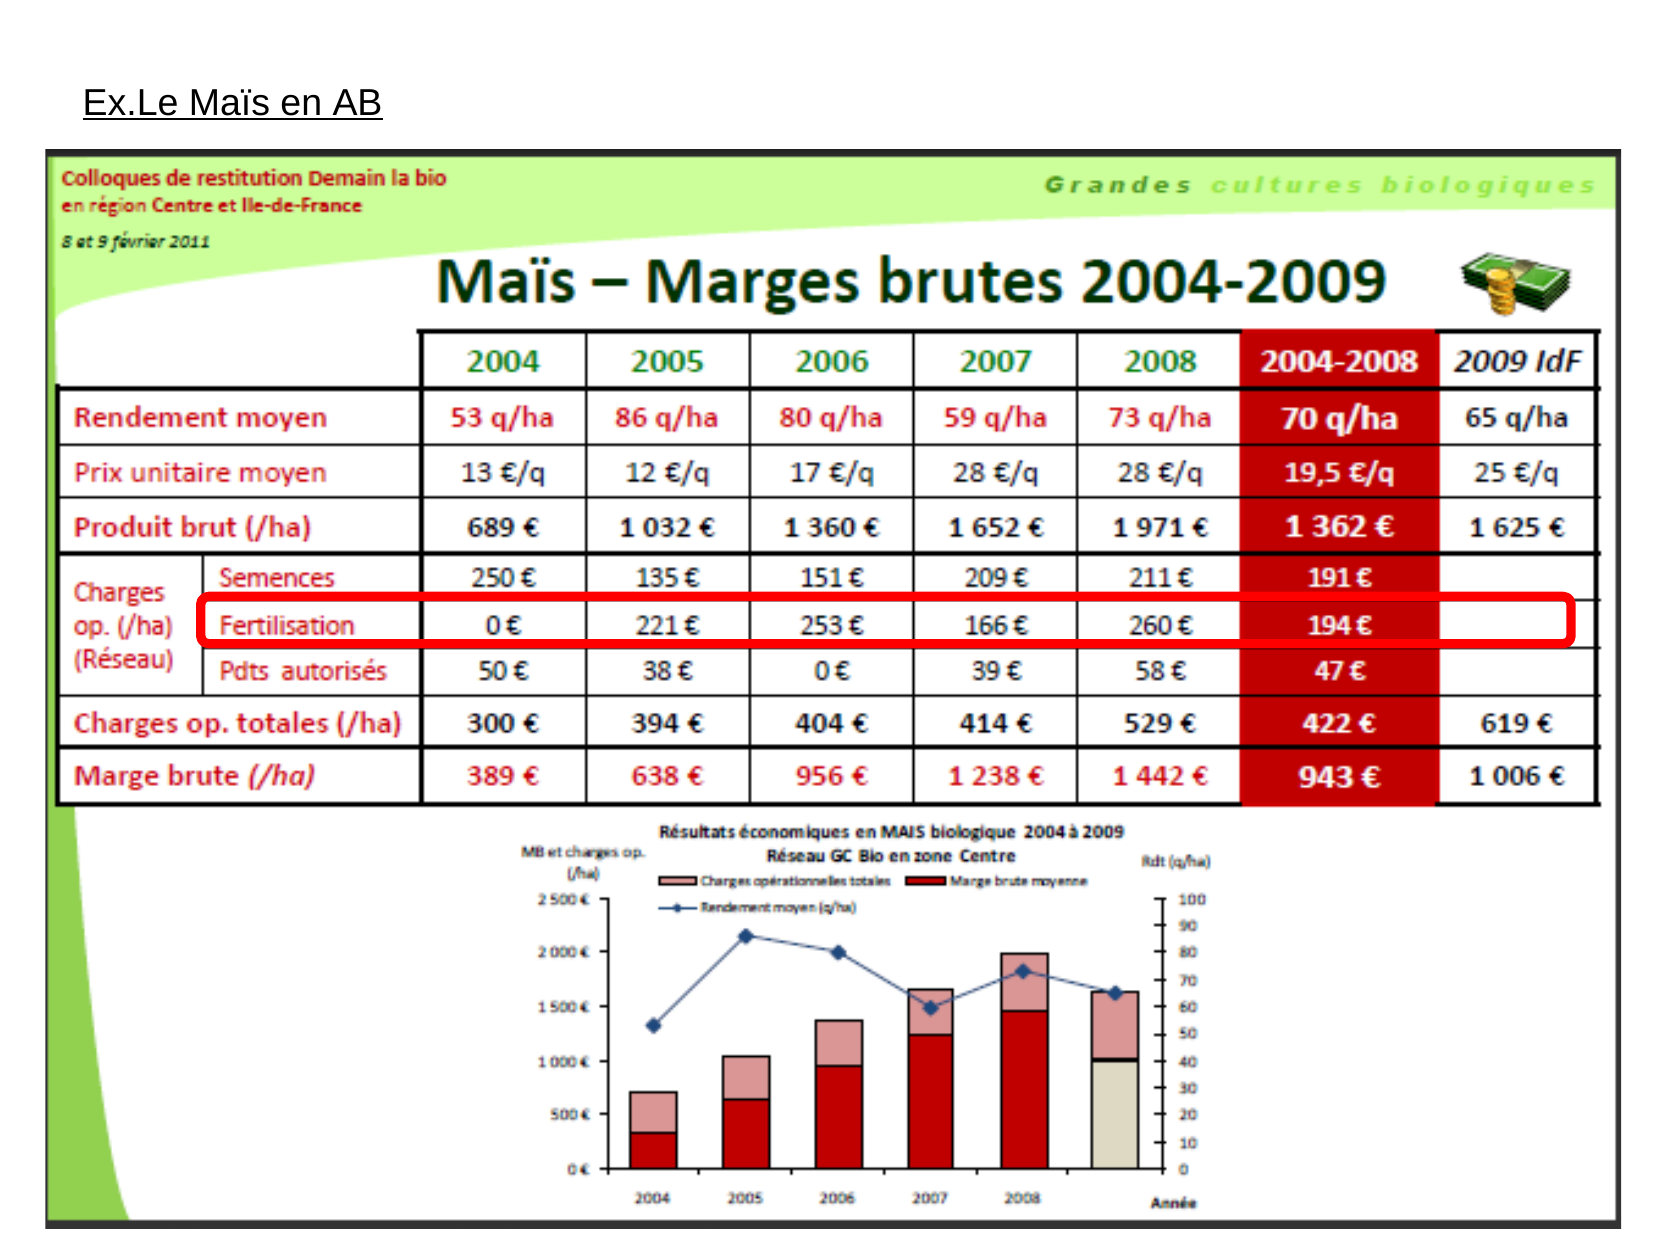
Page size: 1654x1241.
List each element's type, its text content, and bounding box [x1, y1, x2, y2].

title Ex.Le Maïs en AB [82, 49, 1571, 149]
picture [45, 149, 1622, 1229]
